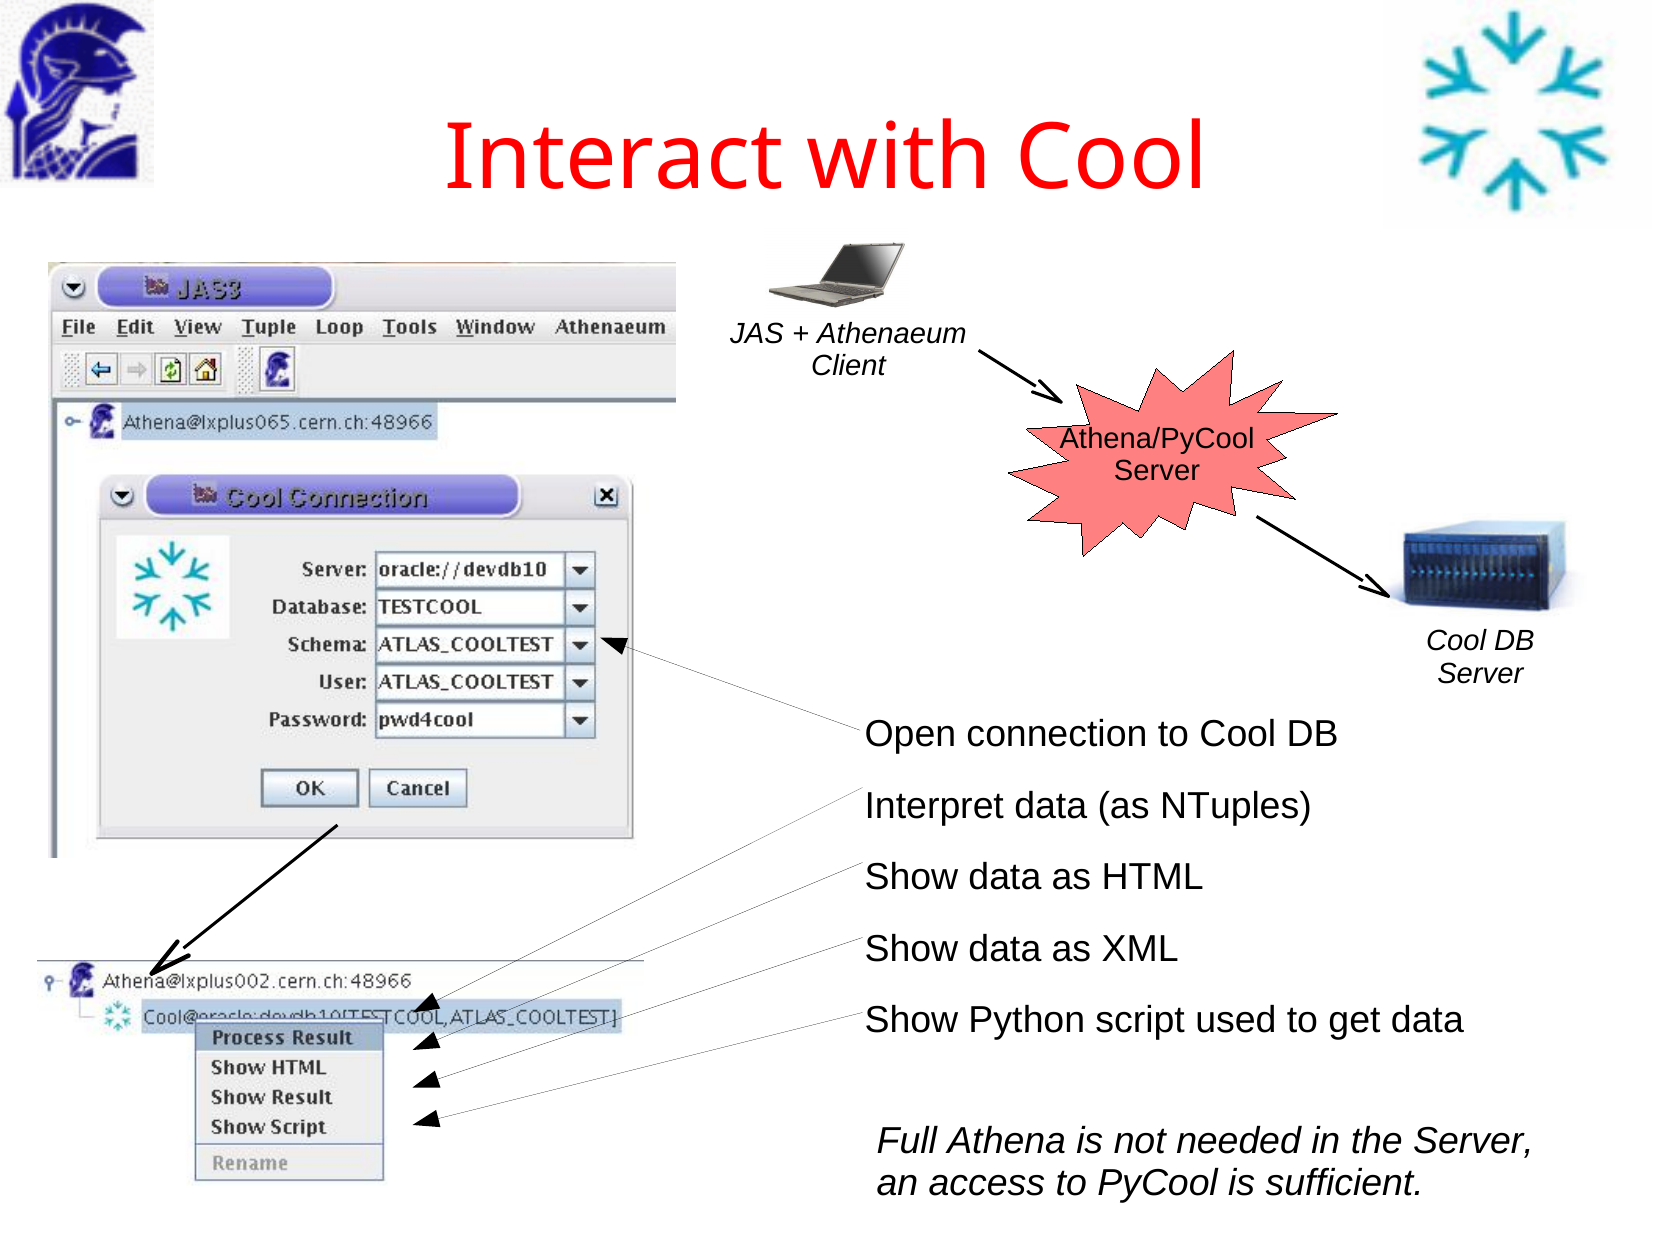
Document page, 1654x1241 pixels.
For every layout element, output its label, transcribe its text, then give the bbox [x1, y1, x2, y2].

text_box JAS + Athenaeum Client [715, 309, 977, 390]
text_box Athena/PyCool Server [1008, 350, 1338, 557]
picture [765, 226, 909, 309]
text_box Full Athena is not needed in the Server, an access to PyCool is sufficient. [861, 1111, 1627, 1214]
picture [37, 960, 644, 1201]
list Open connection to Cool DB Interpret data (as NTuples) Show data as HTML Show data as XML Show Python script used to get data [829, 712, 1538, 1098]
picture [1383, 0, 1652, 229]
text_box Cool DB Server [1411, 616, 1548, 698]
picture [163, 960, 172, 965]
picture [1366, 513, 1587, 621]
picture [1366, 578, 1379, 591]
picture [48, 262, 676, 858]
picture [0, 0, 154, 188]
title Interact with Cool [82, 49, 1571, 257]
